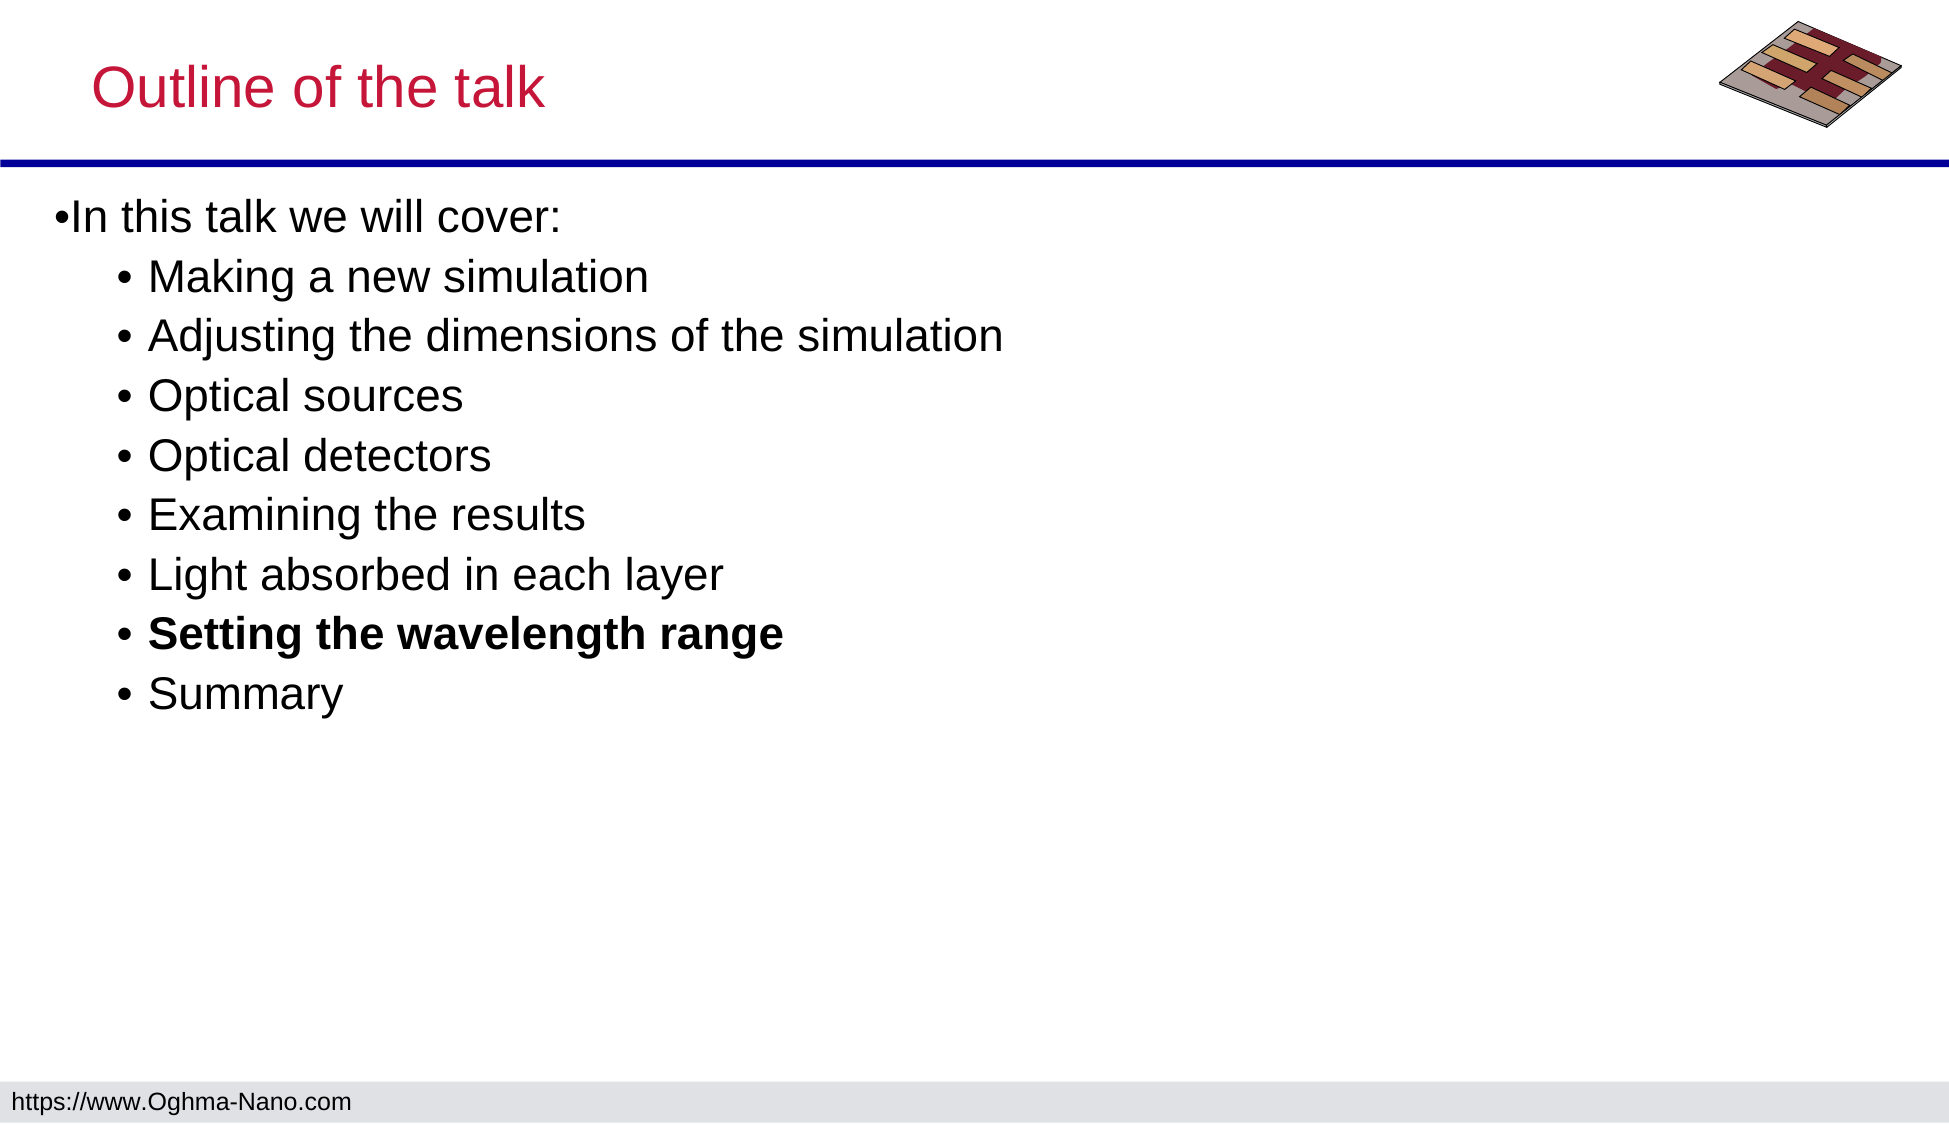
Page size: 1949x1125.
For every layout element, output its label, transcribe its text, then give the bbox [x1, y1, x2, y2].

list In this talk we will cover: Making a new simulation Adjusting the dimensions of the simulation Optical sources Optical detectors Examining the results Light absorbed in each layer Setting the wavelength range Summary [54, 191, 1662, 720]
title Outline of the talk [76, 34, 1685, 140]
